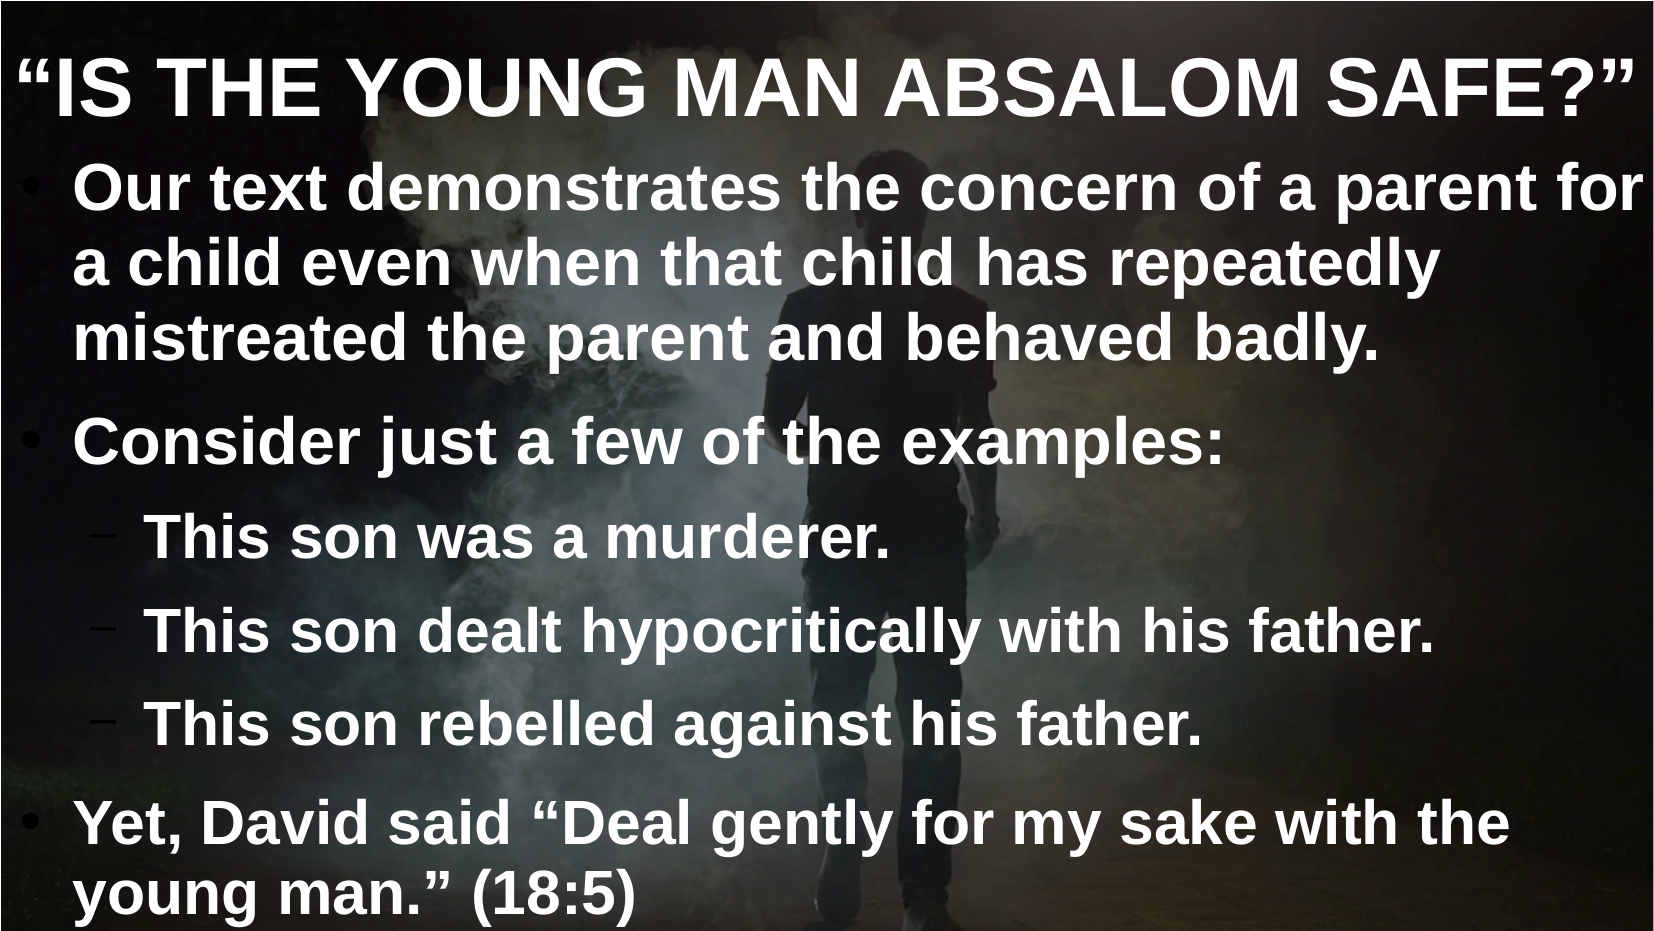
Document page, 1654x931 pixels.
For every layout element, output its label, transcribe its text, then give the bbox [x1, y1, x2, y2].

picture [1, 1, 1654, 9]
title “IS THE YOUNG MAN ABSALOM SAFE?” [0, 9, 1654, 166]
list Our text demonstrates the concern of a parent for a child even when that child has repeatedly mistreated the parent and behaved badly. Consider just a few of the examples: This son was a murderer. This son dealt hypocritically with his father. This son rebelled against his father. Yet, David said “Deal gently for my sake with the young man.” (18:5) [1, 150, 1651, 931]
